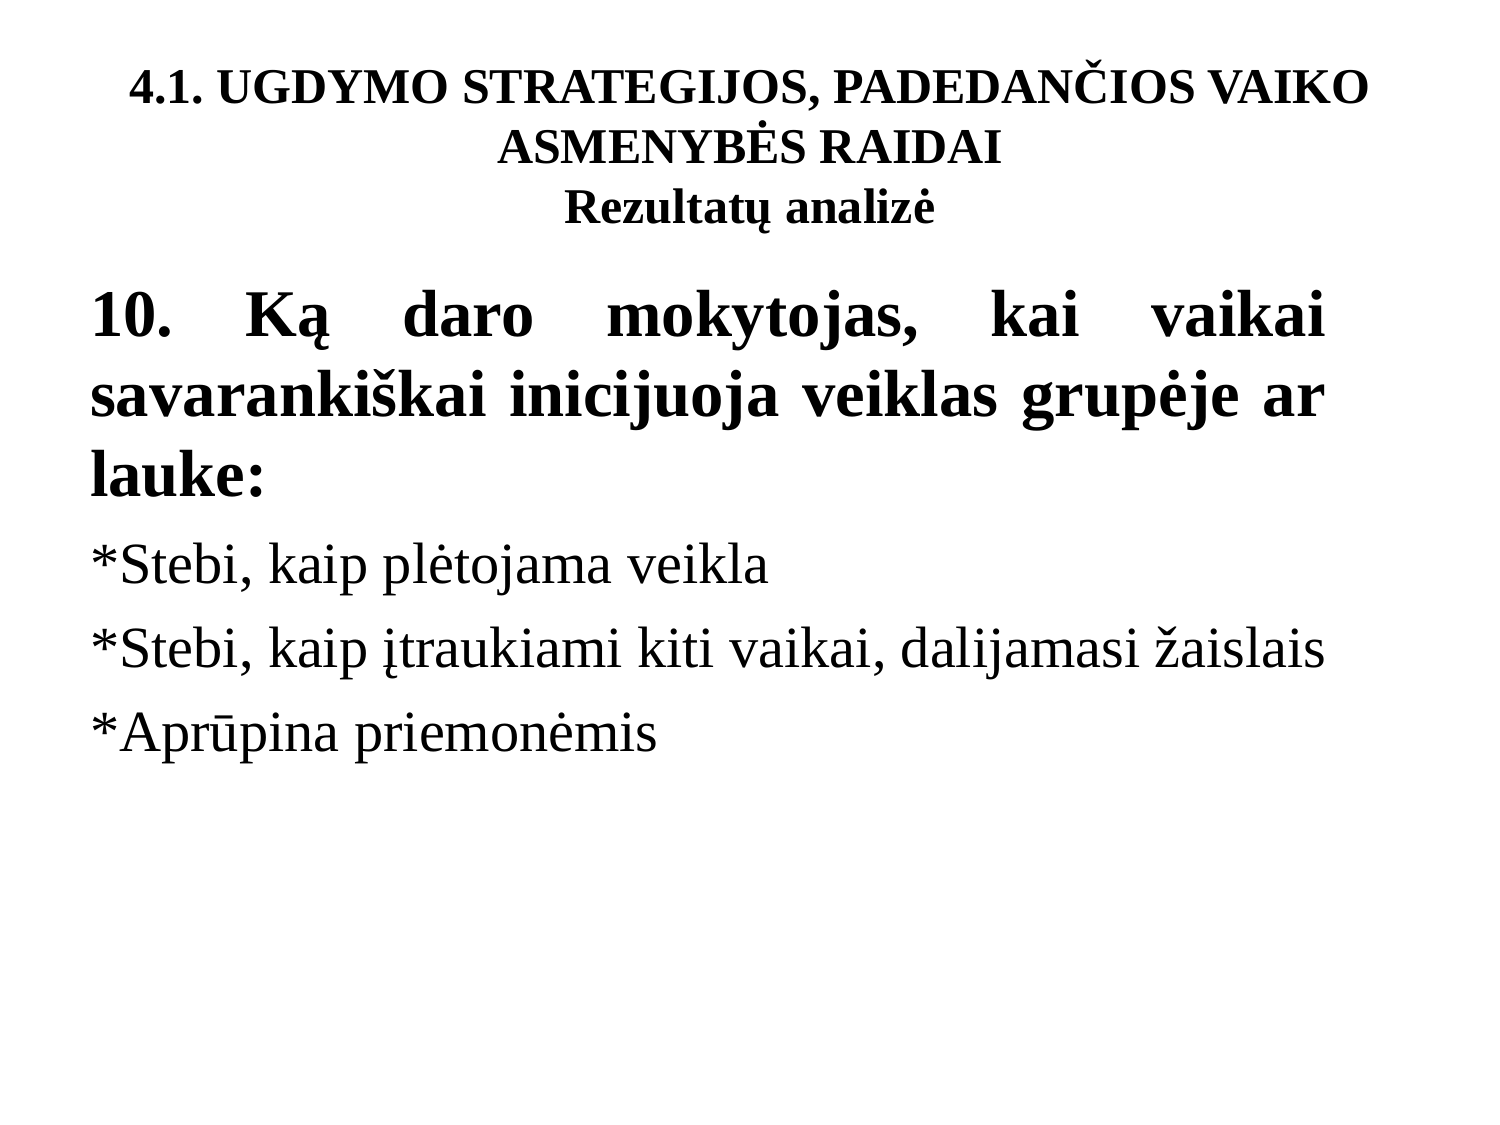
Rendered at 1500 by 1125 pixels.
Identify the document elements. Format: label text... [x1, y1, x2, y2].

title 4.1. UGDYMO STRATEGIJOS, PADEDANČIOS VAIKO ASMENYBĖS RAIDAI Rezultatų analizė [75, 45, 1426, 262]
list 10. Ką daro mokytojas, kai vaikai savarankiškai inicijuoja veiklas grupėje ar lauke: *Stebi, kaip plėtojama veikla *Stebi, kaip įtraukiami kiti vaikai, dalijamasi žaislais *Aprūpina priemonėmis [75, 262, 1426, 1005]
